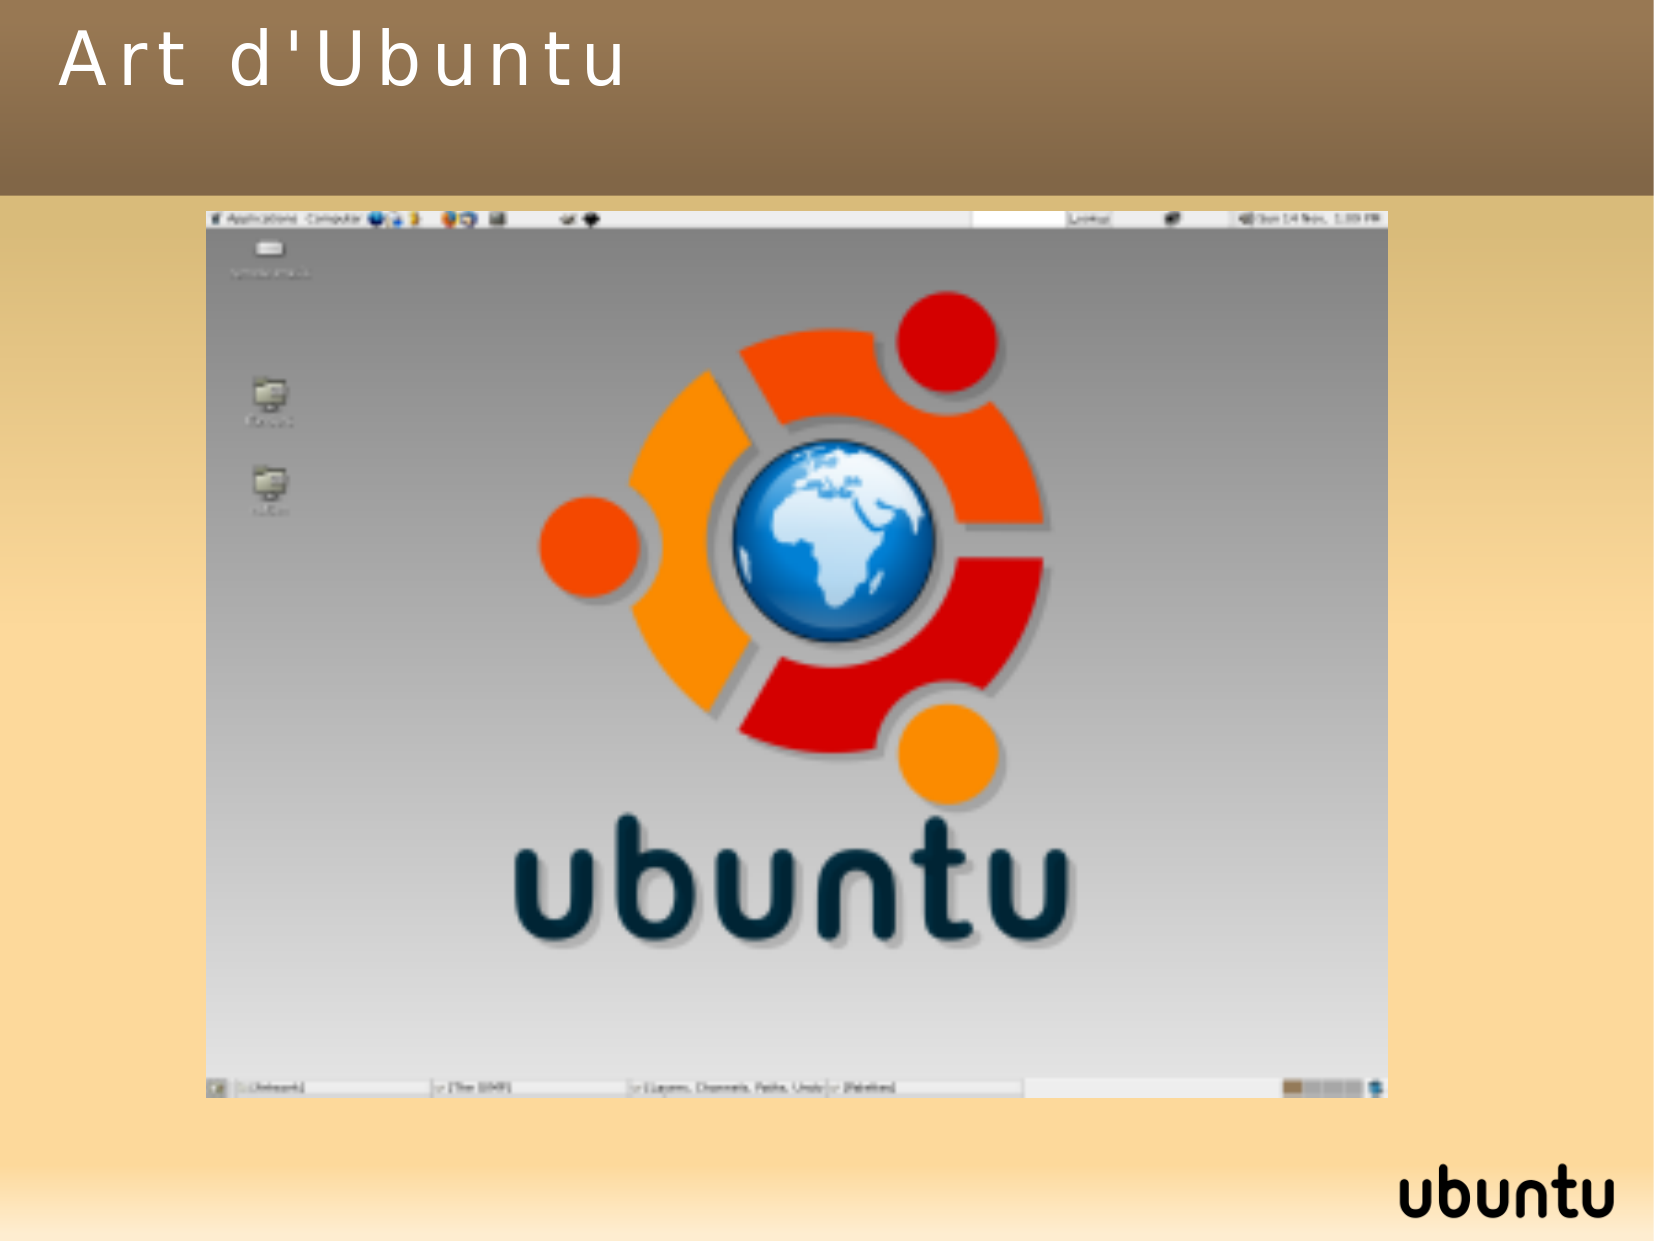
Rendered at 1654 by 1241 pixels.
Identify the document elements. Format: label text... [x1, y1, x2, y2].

title Art d'Ubuntu [59, 20, 1595, 187]
picture [0, 0, 1654, 1241]
